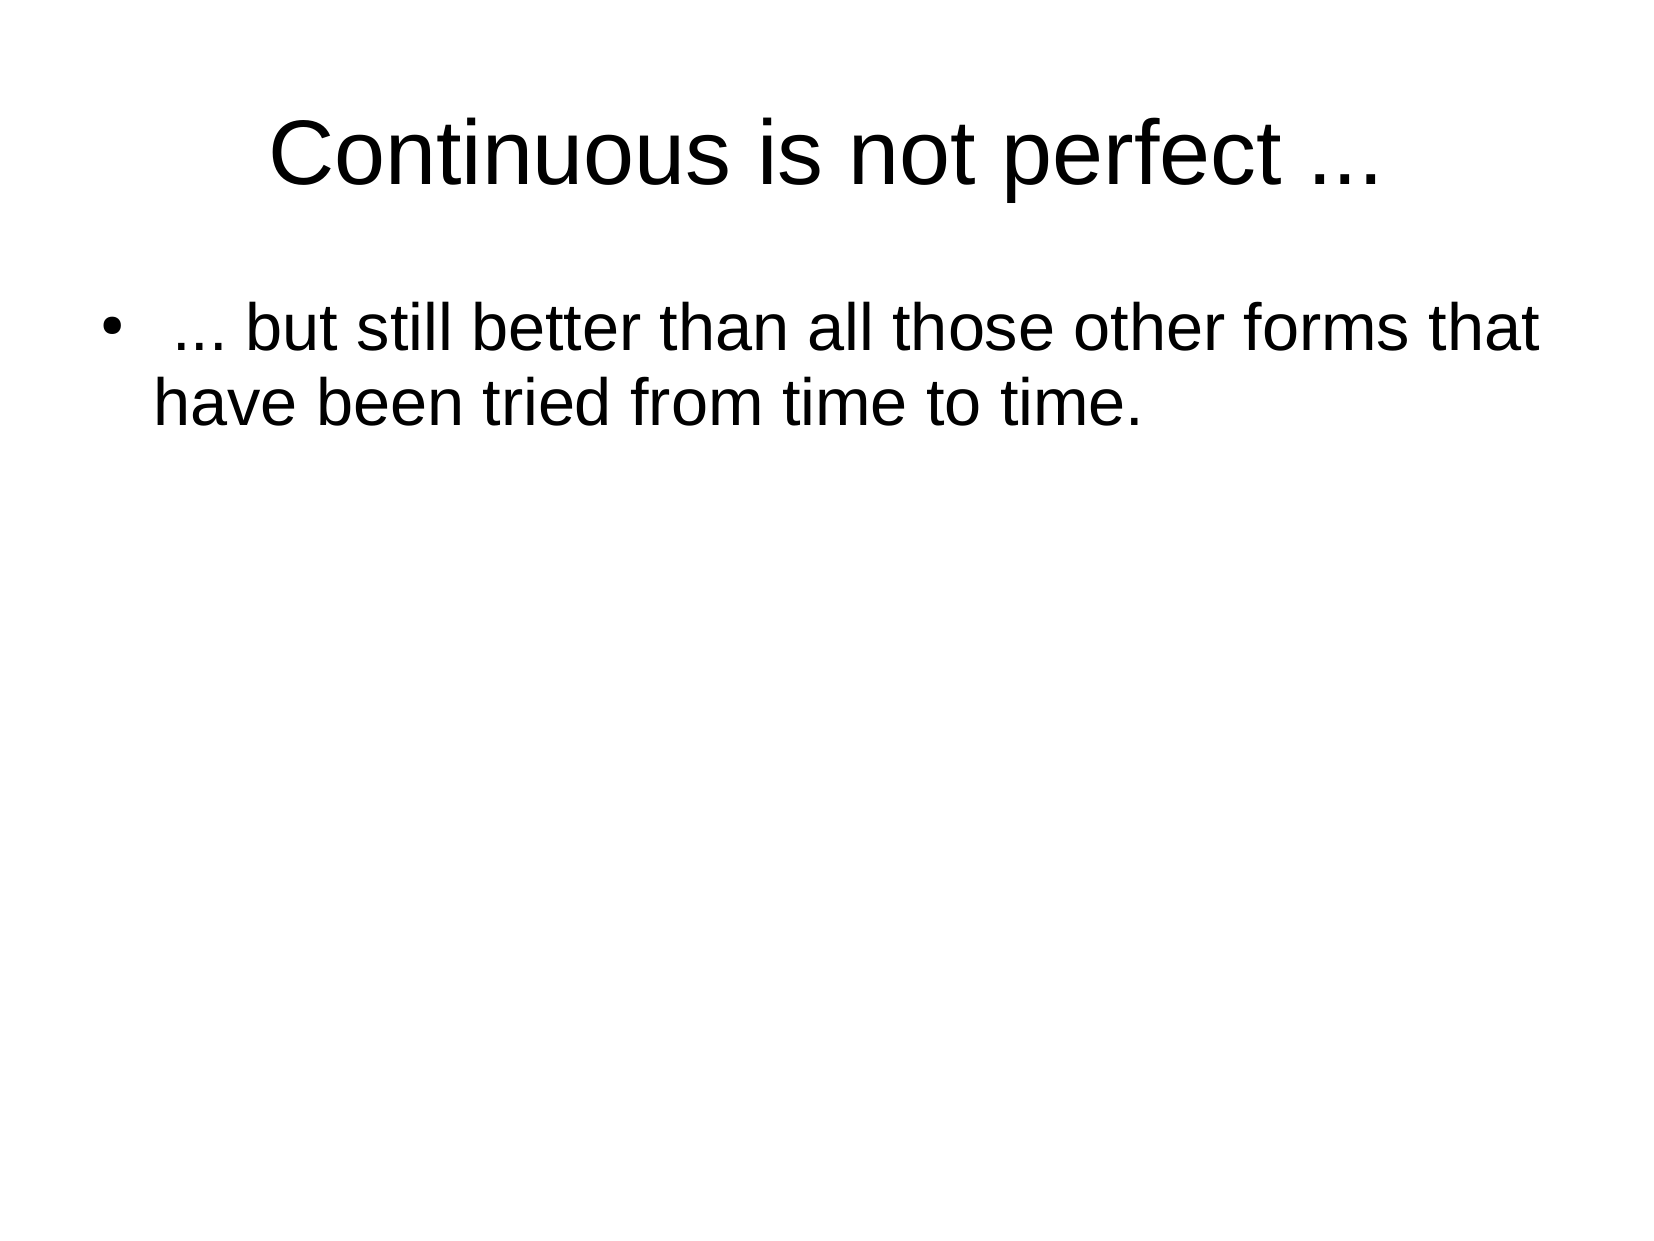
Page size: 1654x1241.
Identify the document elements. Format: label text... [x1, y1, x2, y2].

list ... but still better than all those other forms that have been tried from time to time. [82, 290, 1571, 1109]
title Continuous is not perfect ... [82, 49, 1571, 257]
